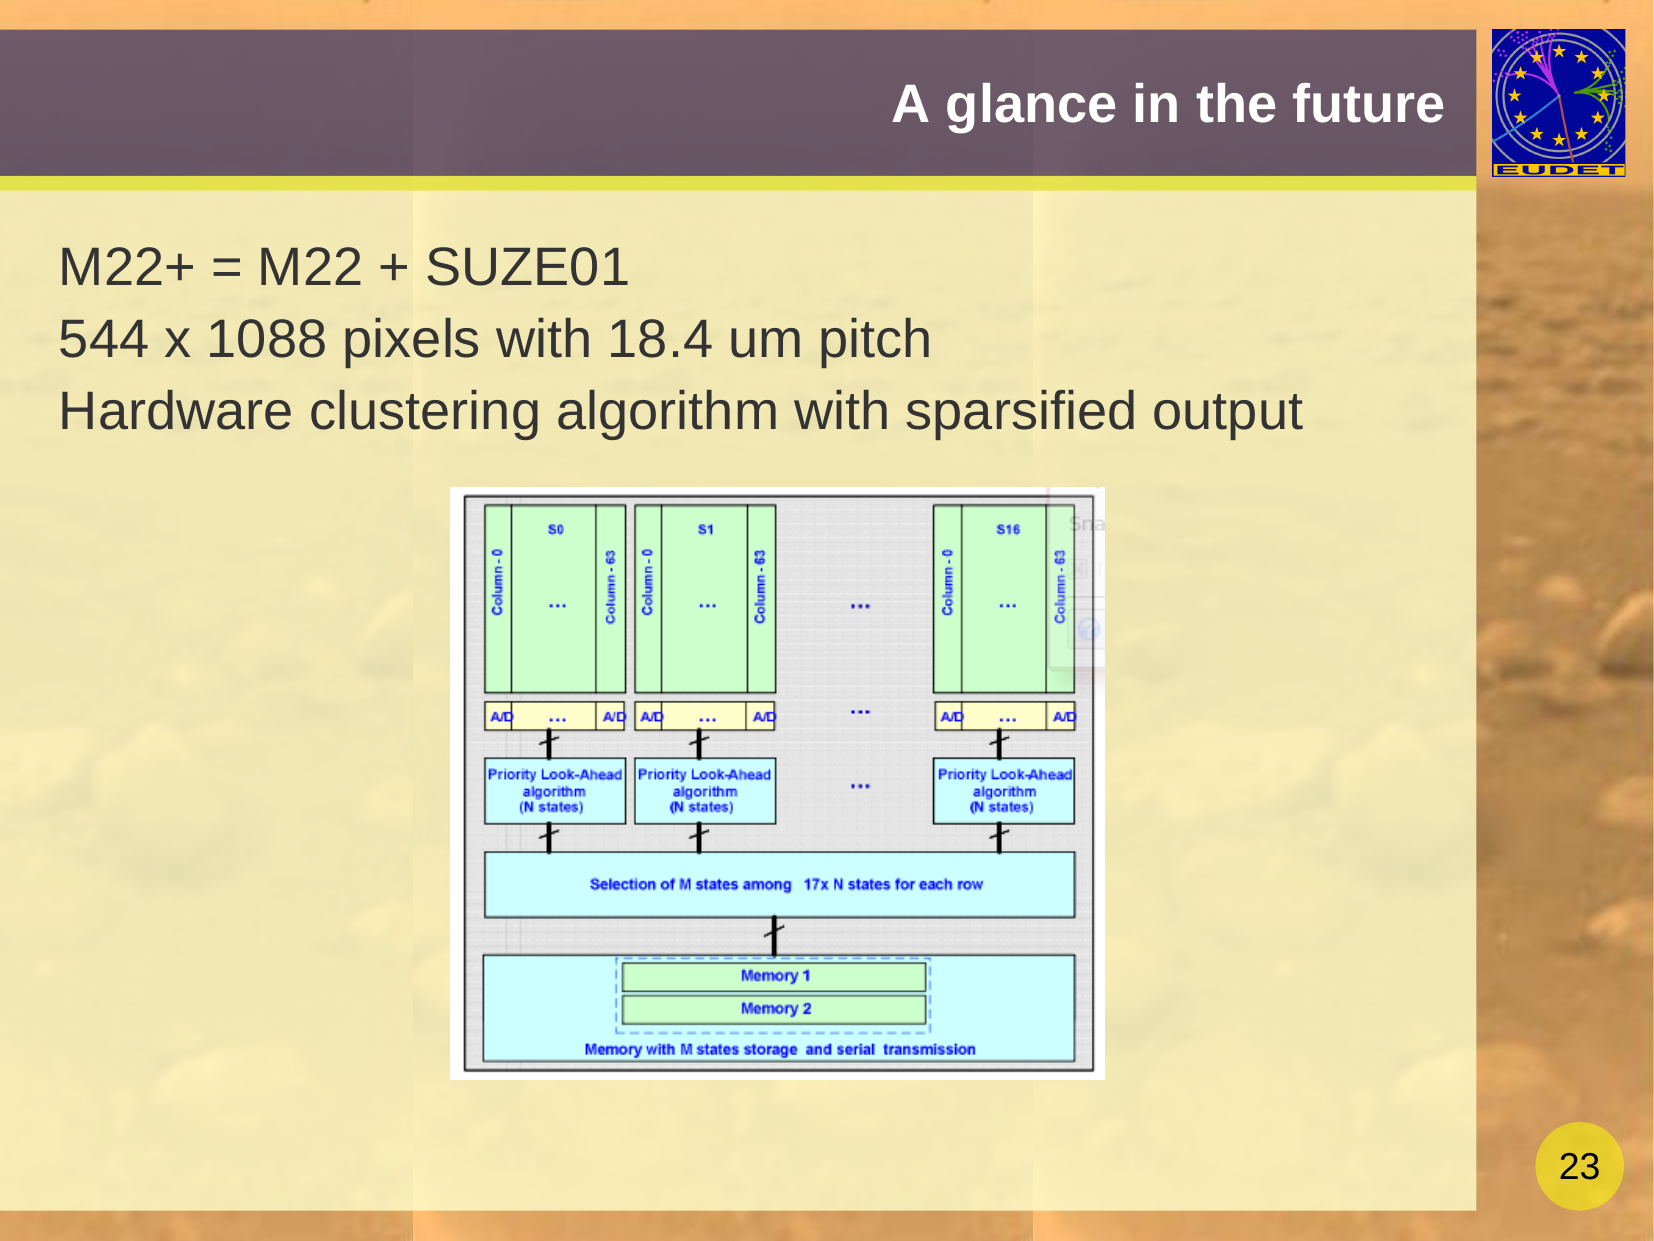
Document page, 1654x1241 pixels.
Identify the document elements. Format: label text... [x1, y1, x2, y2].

title A glance in the future [29, 59, 1447, 148]
picture [450, 487, 1105, 1080]
list M22+ = M22 + SUZE01 544 x 1088 pixels with 18.4 um pitch Hardware clustering algorithm with sparsified output [59, 236, 1418, 451]
picture [0, 0, 1654, 1241]
